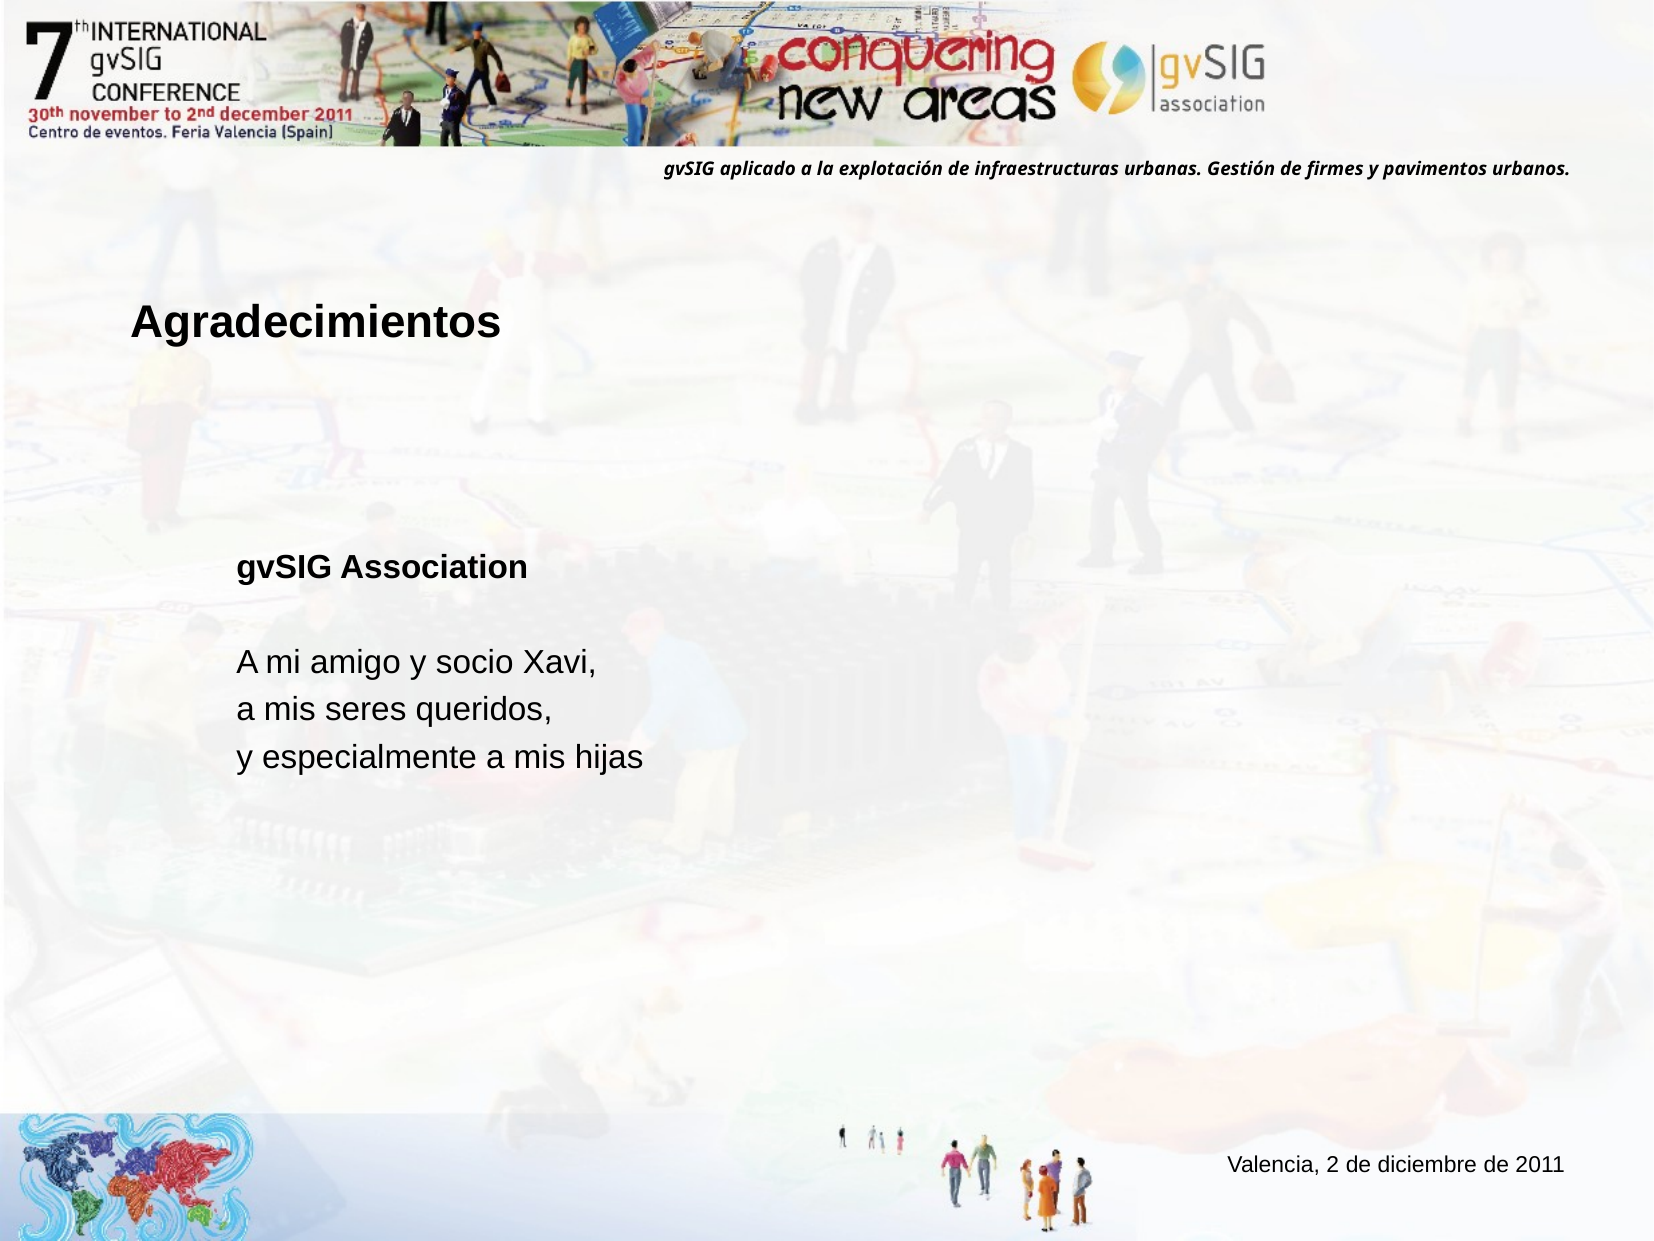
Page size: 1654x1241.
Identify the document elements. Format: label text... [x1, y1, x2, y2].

text_box Agradecimientos [118, 295, 798, 348]
title gvSIG aplicado a la explotación de infraestructuras urbanas. Gestión de firmes y pavimentos urbanos. [88, 149, 1595, 188]
text_box gvSIG Association A mi amigo y socio Xavi, a mis seres queridos, y especialmente a mis hijas [236, 443, 1477, 976]
picture [0, 0, 1654, 1241]
